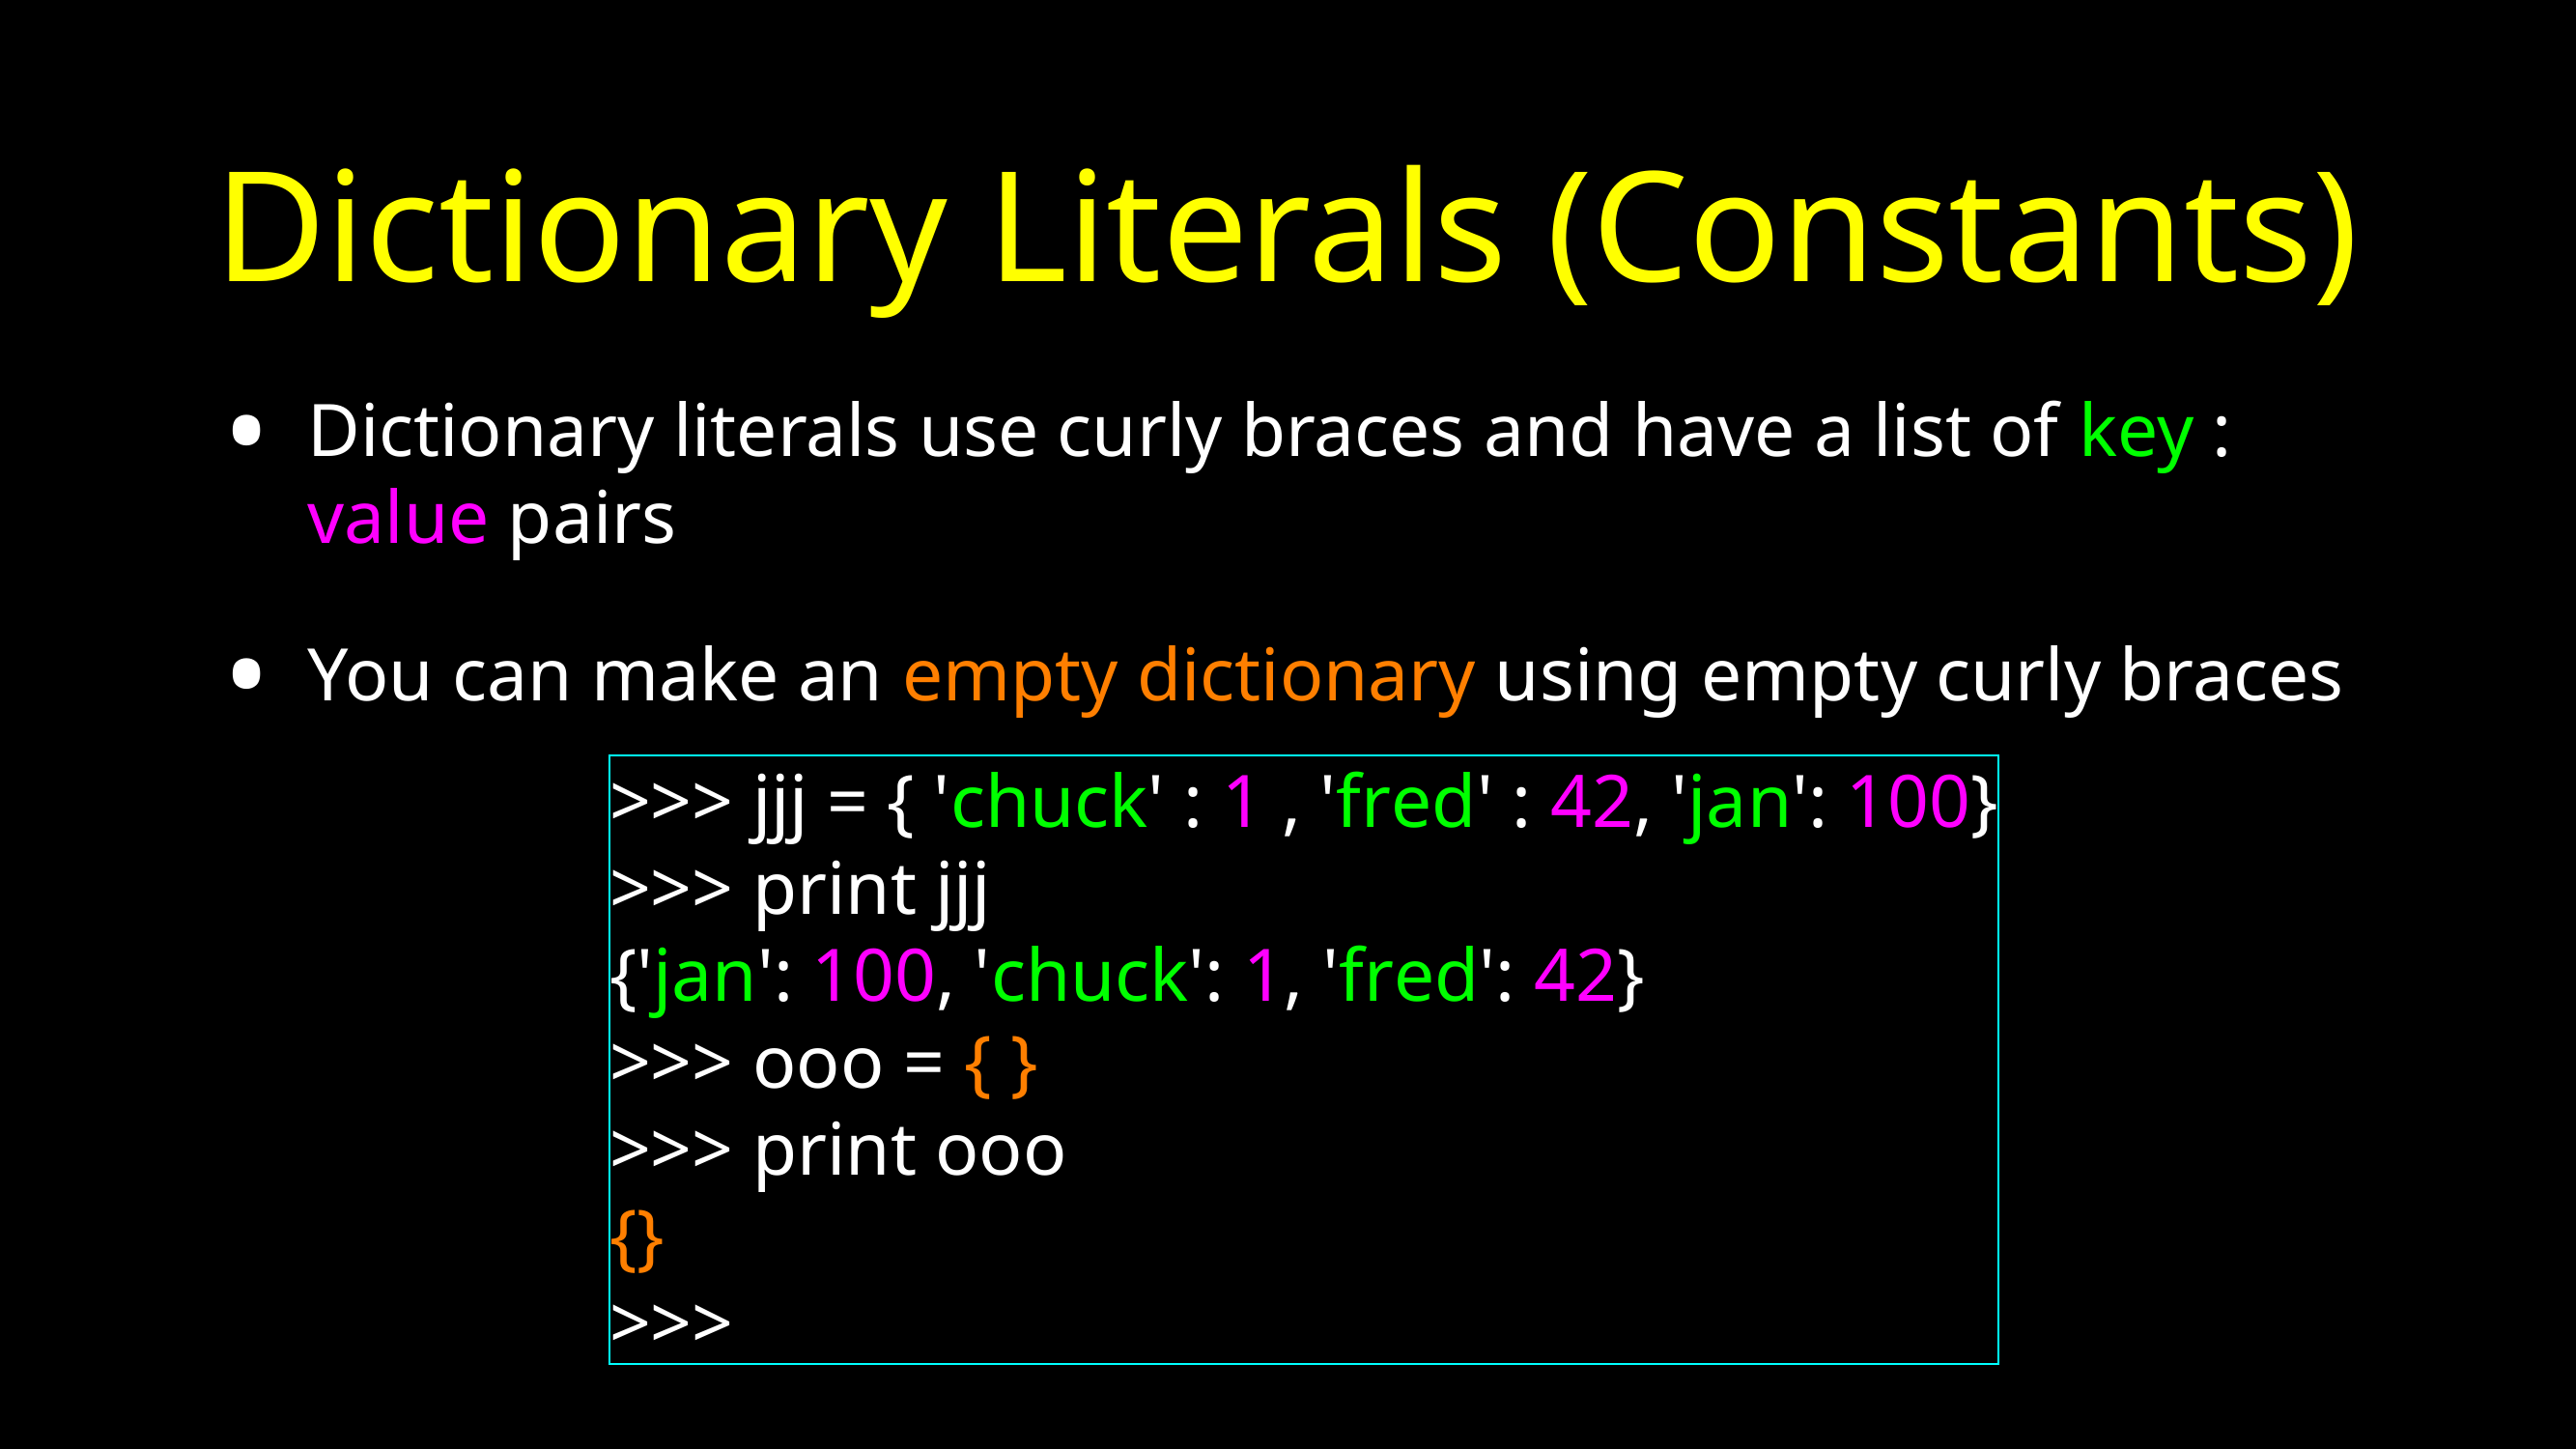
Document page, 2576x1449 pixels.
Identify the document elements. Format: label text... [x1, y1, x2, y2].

list Dictionary literals use curly braces and have a list of key : value pairs You can make an empty dictionary using empty curly braces [183, 412, 2392, 687]
text_box >>> jjj = { 'chuck' : 1 , 'fred' : 42, 'jan': 100} >>> print jjj {'jan': 100, 'chuck': 1, 'fred': 42} >>> ooo = { } >>> print ooo {} >>> [609, 754, 1999, 1364]
title Dictionary Literals (Constants) [183, 38, 2392, 403]
